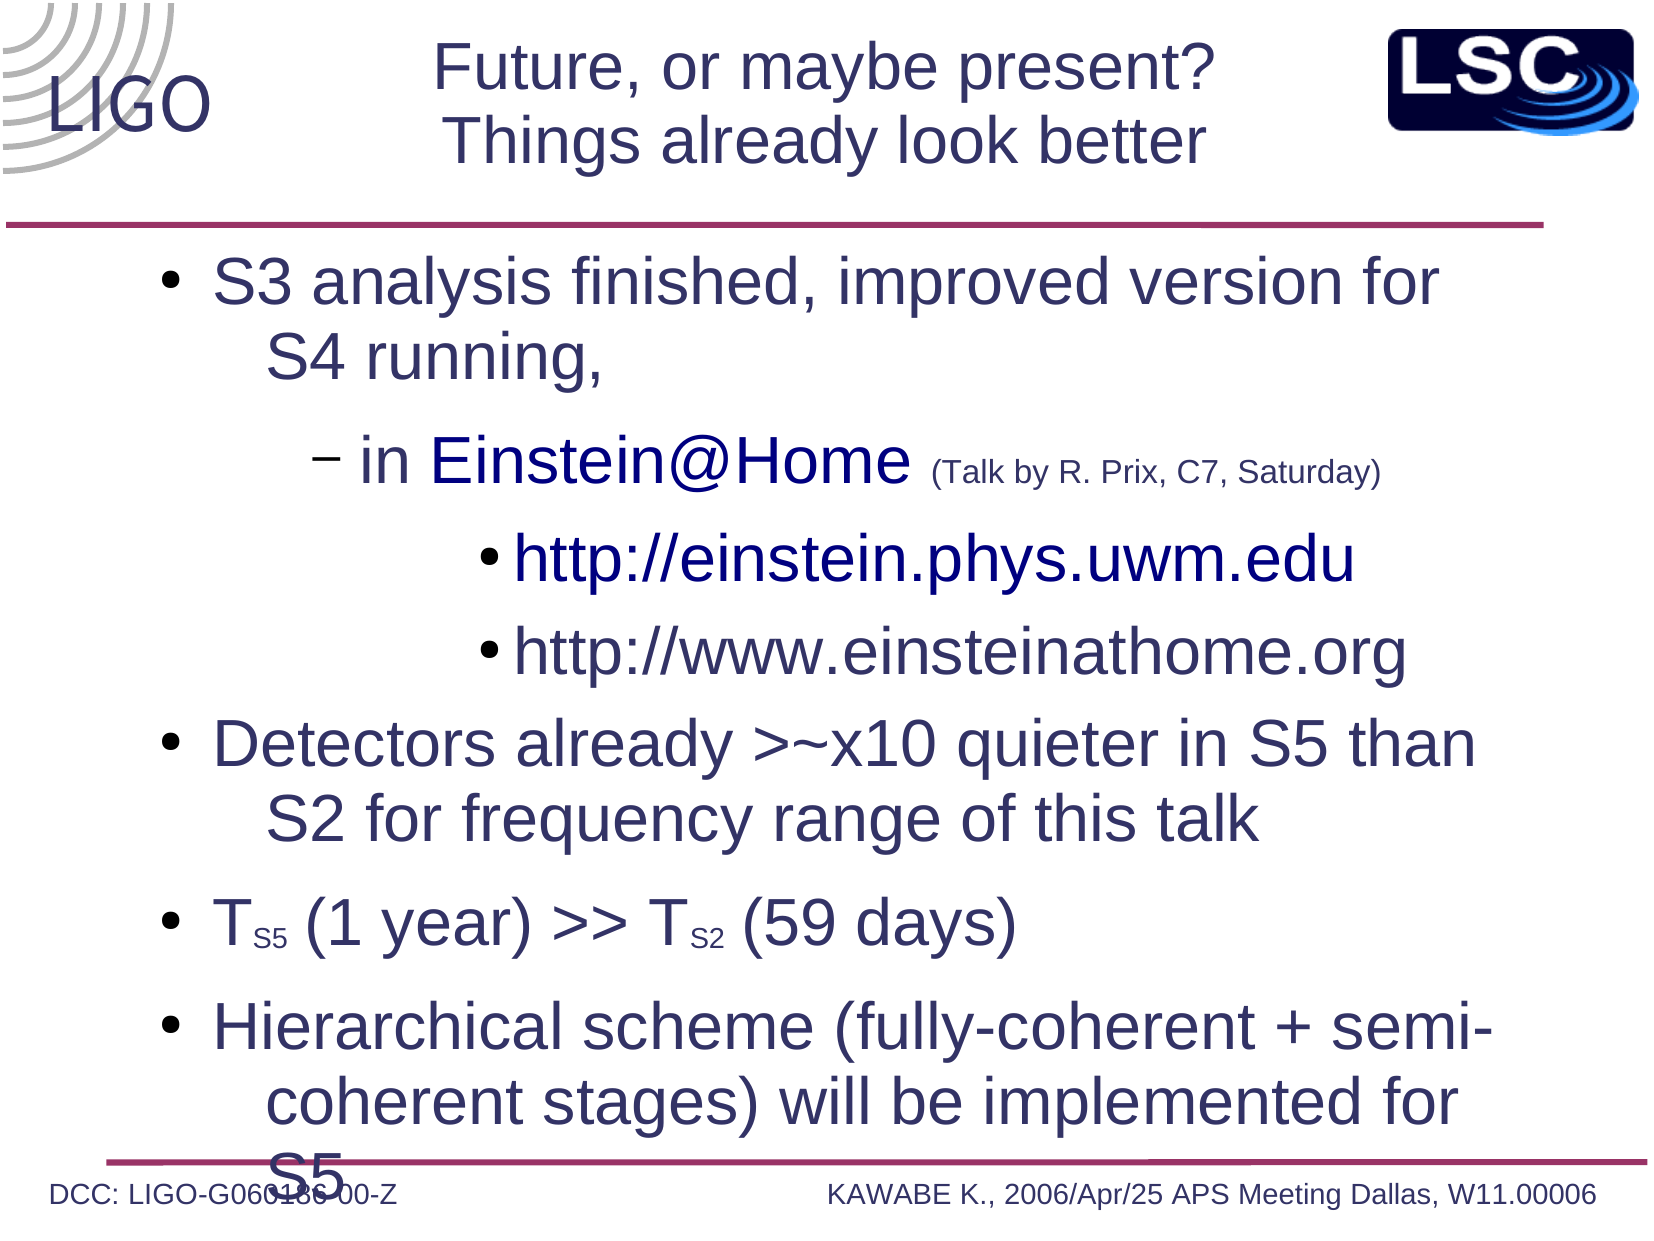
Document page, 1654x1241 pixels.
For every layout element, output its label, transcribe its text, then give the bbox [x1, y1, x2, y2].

list S3 analysis finished, improved version for S4 running, in Einstein@Home (Talk by R. Prix, C7, Saturday) http://einstein.phys.uwm.edu http://www.einsteinathome.org Detectors already >~x10 quieter in S5 than S2 for frequency range of this talk TS5 (1 year) >> TS2 (59 days) Hierarchical scheme (fully-coherent + semi-coherent stages) will be implemented for S5 [123, 243, 1536, 1152]
title Future, or maybe present? Things already look better [187, 0, 1463, 208]
picture [1463, 29, 1639, 136]
